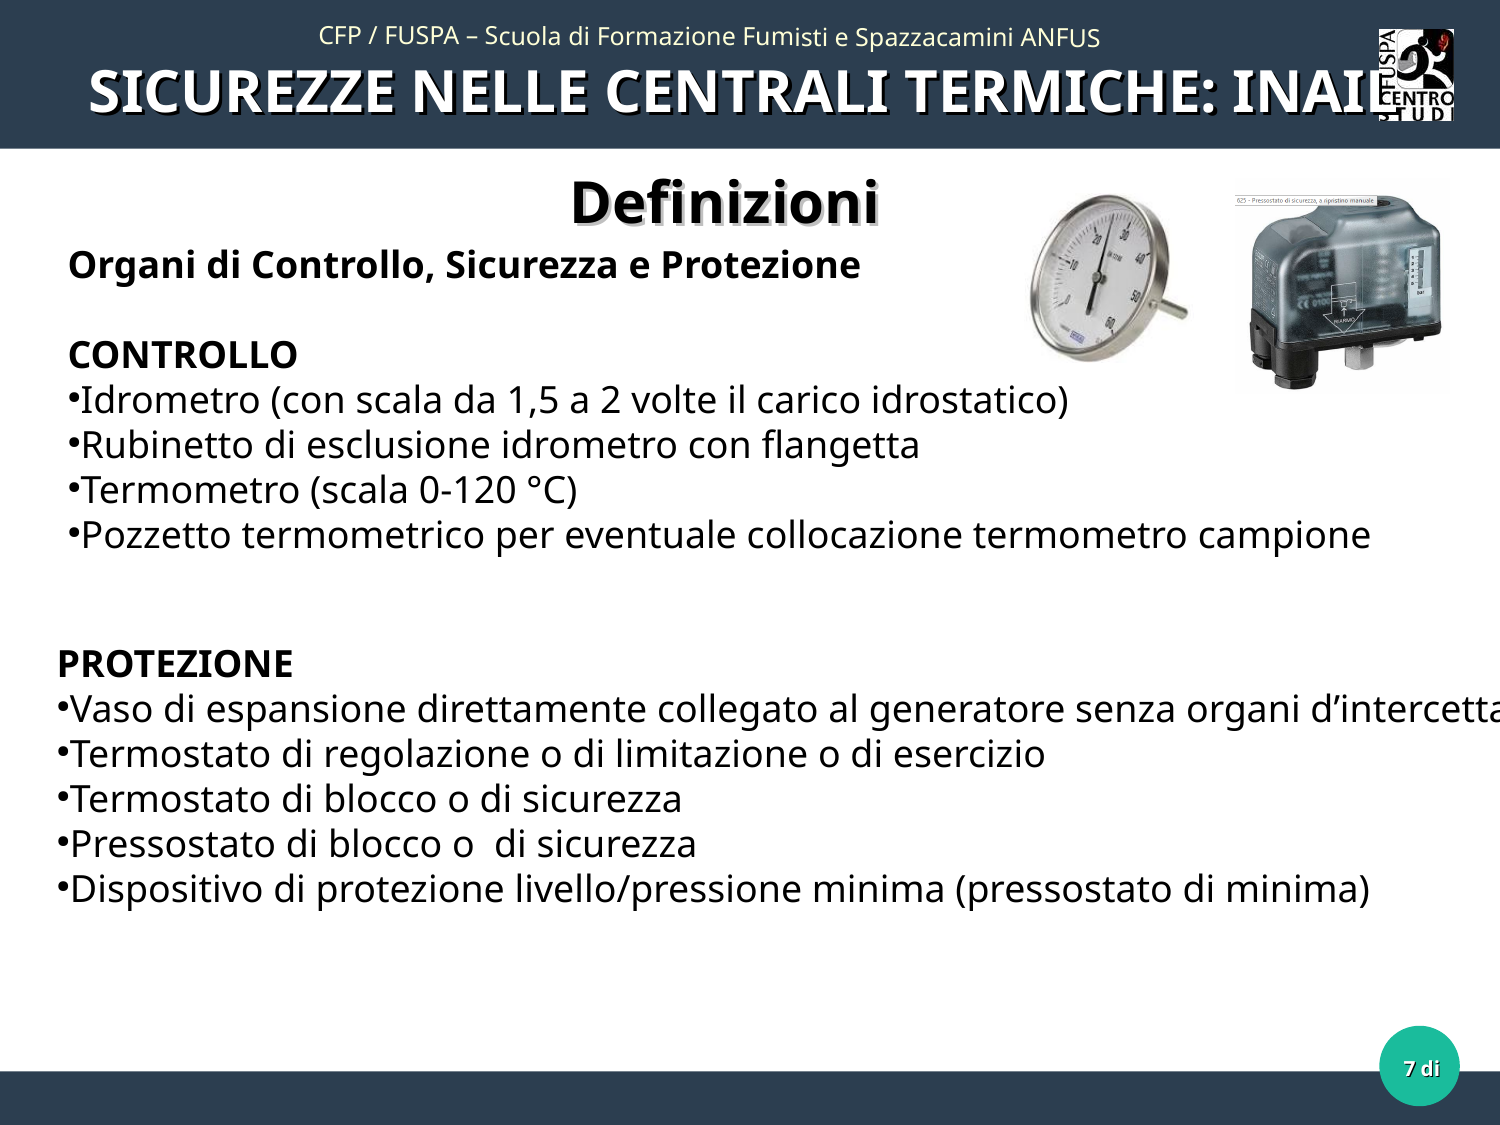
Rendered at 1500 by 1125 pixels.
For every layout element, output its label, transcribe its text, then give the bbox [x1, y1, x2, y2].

picture [1235, 178, 1450, 394]
title Definizioni [67, 159, 1384, 241]
text_box PROTEZIONE Vaso di espansione direttamente collegato al generatore senza organi d’intercettazione Termostato di regolazione o di limitazione o di esercizio Termostato di blocco o di sicurezza Pressostato di blocco o di sicurezza Dispositivo di protezione livello/pressione minima (pressostato di minima) [56, 640, 1448, 963]
text_box Organi di Controllo, Sicurezza e Protezione CONTROLLO Idrometro (con scala da 1,5 a 2 volte il carico idrostatico) Rubinetto di esclusione idrometro con flangetta Termometro (scala 0-120 °C) Pozzetto termometrico per eventuale collocazione termometro campione [67, 241, 1459, 564]
